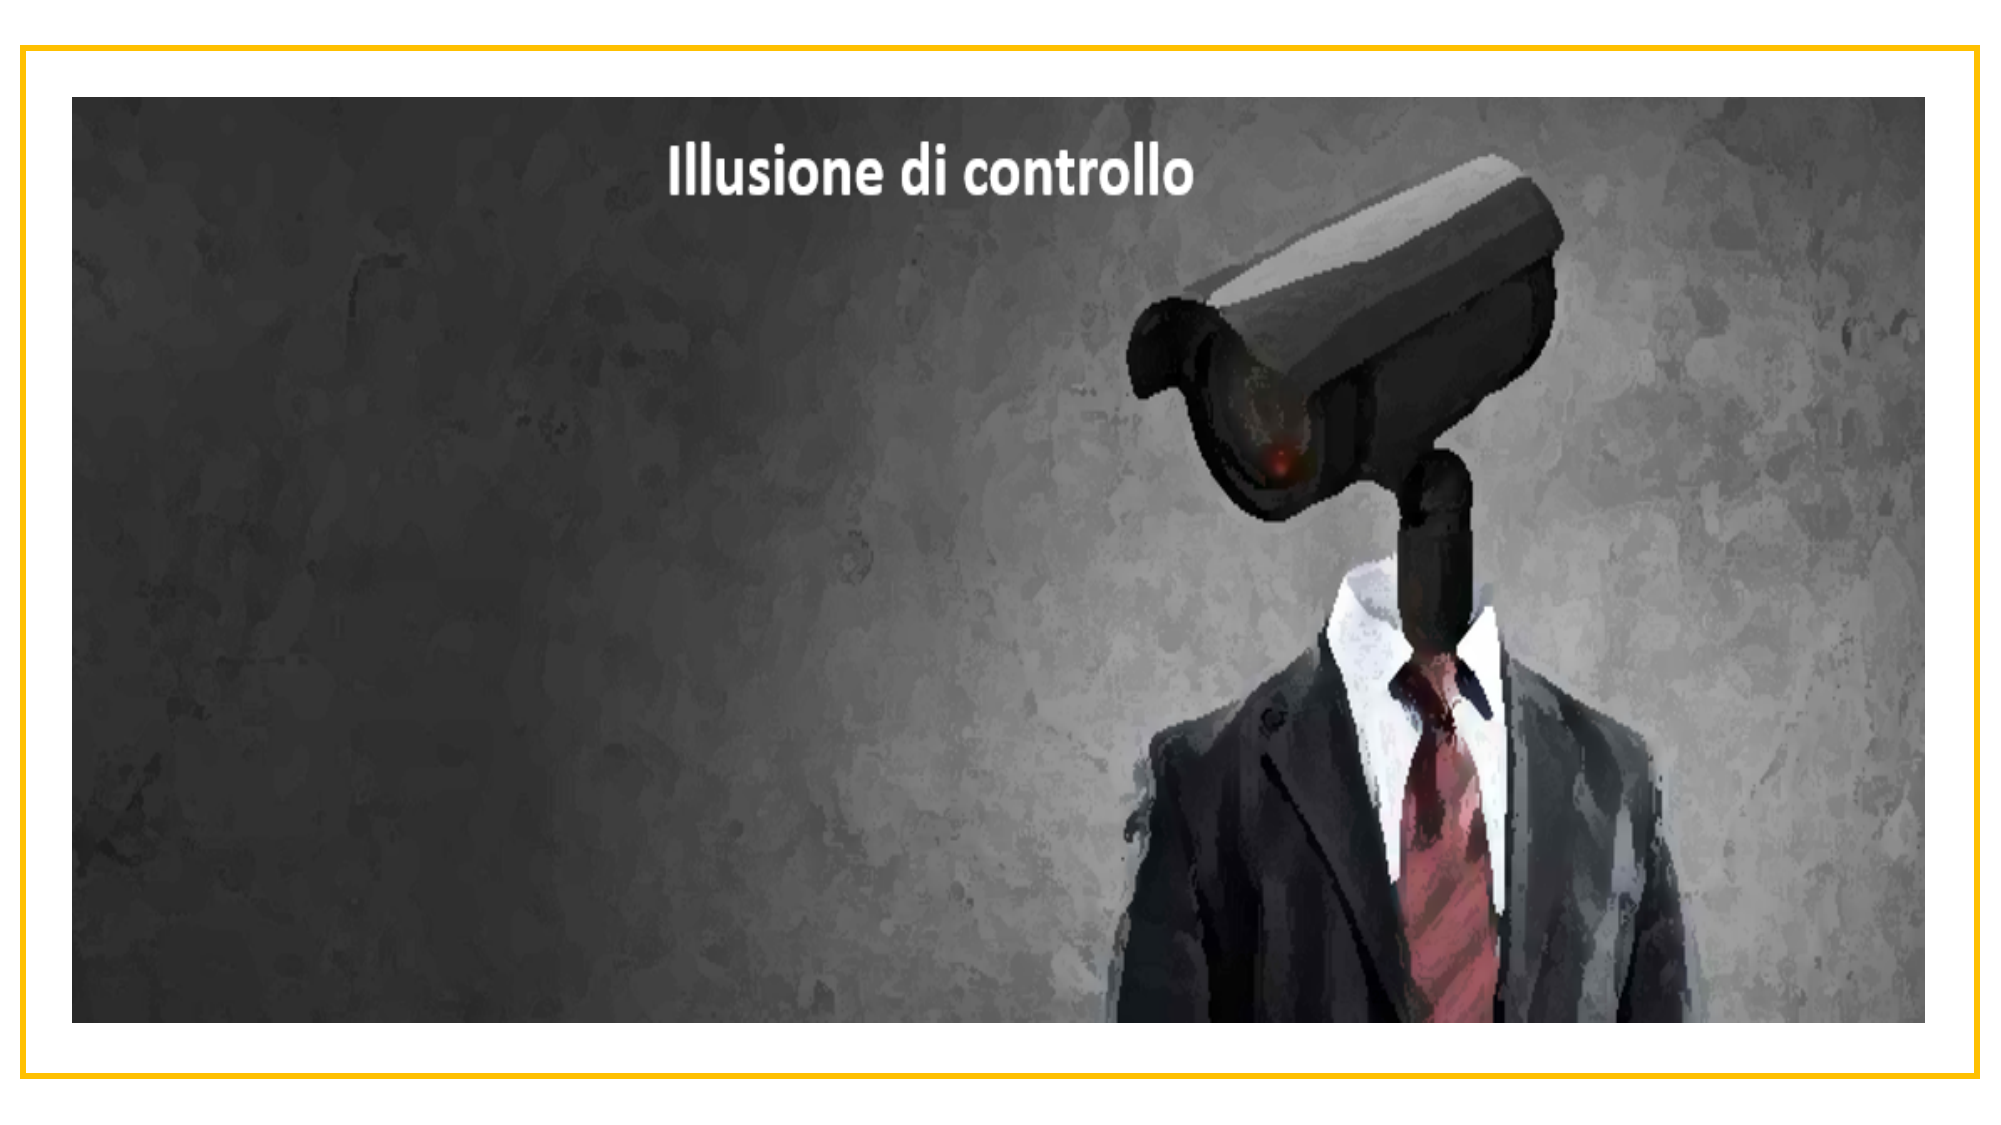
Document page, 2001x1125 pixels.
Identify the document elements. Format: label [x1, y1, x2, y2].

picture [72, 97, 1925, 1023]
text_box [22, 47, 1978, 1077]
